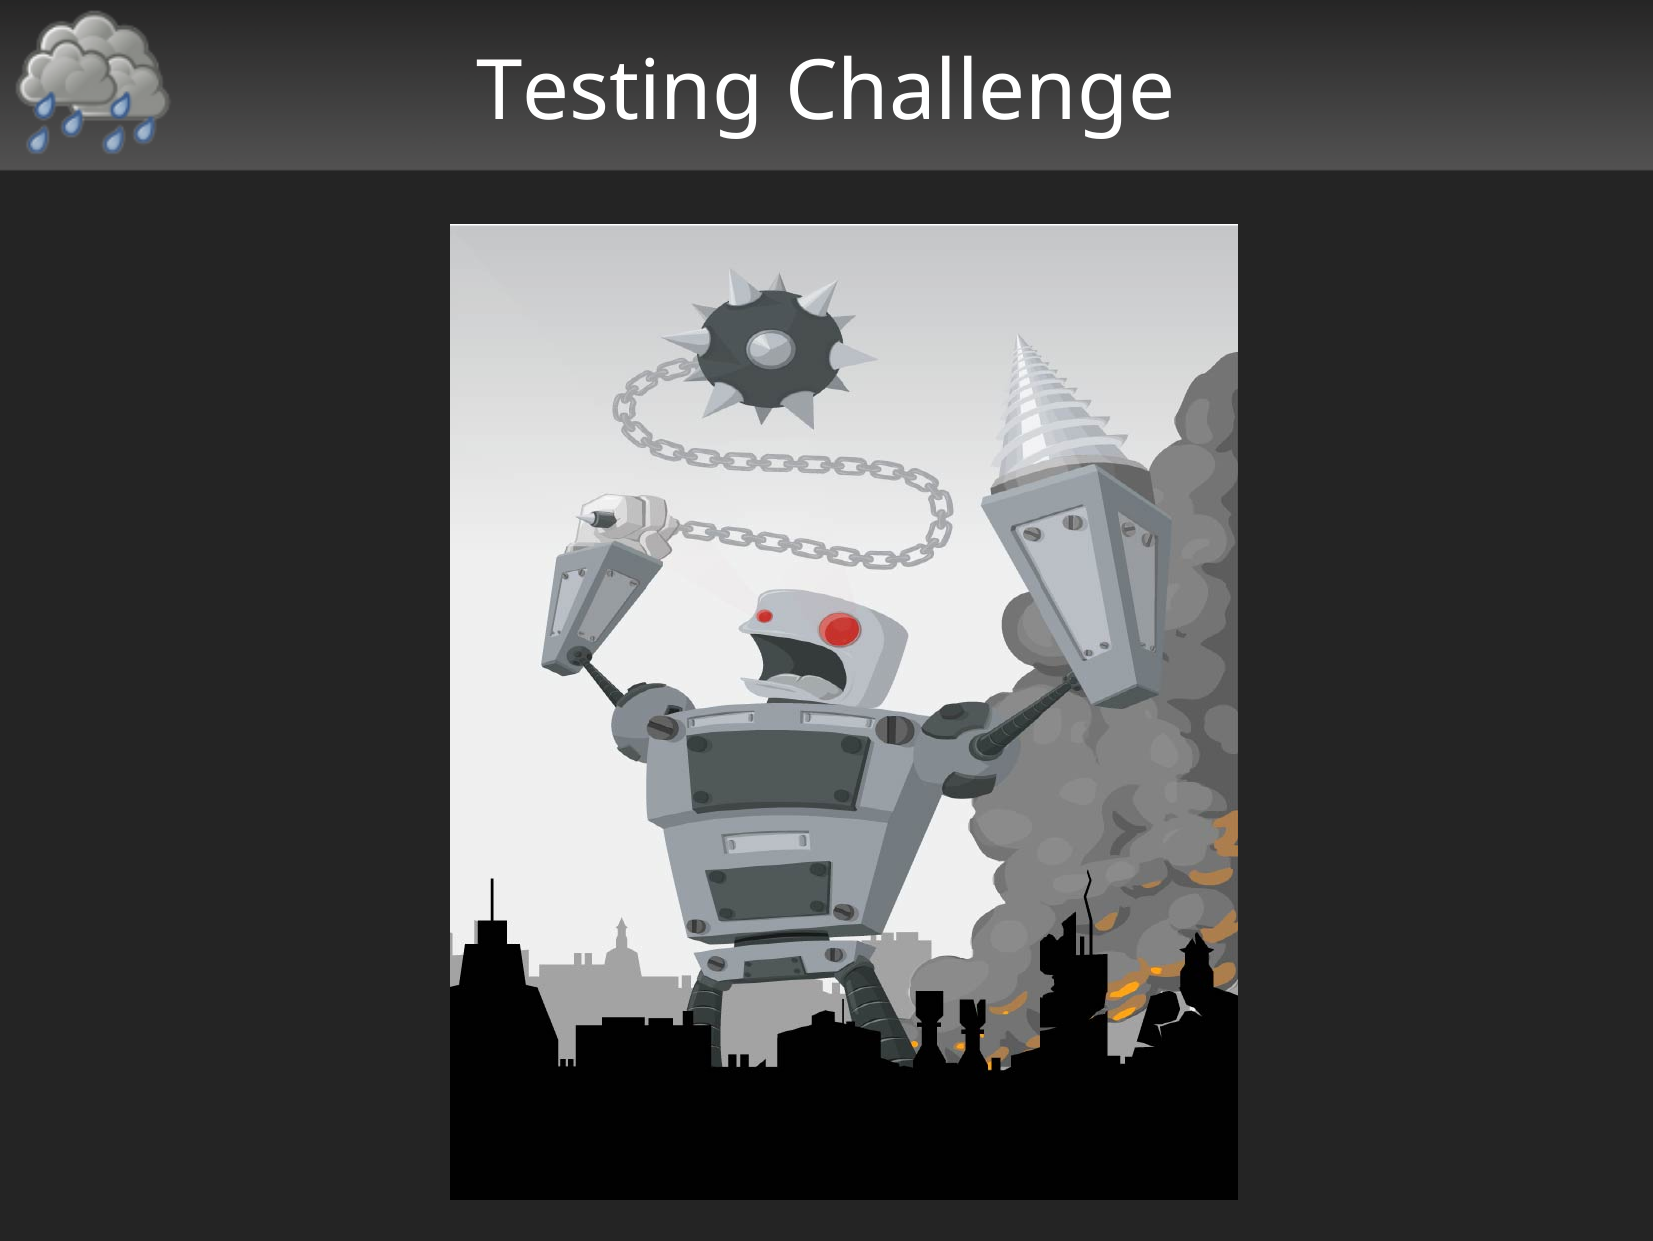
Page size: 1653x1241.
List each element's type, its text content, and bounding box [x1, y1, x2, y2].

picture [0, 0, 1653, 1241]
title Testing Challenge [82, 37, 1570, 138]
